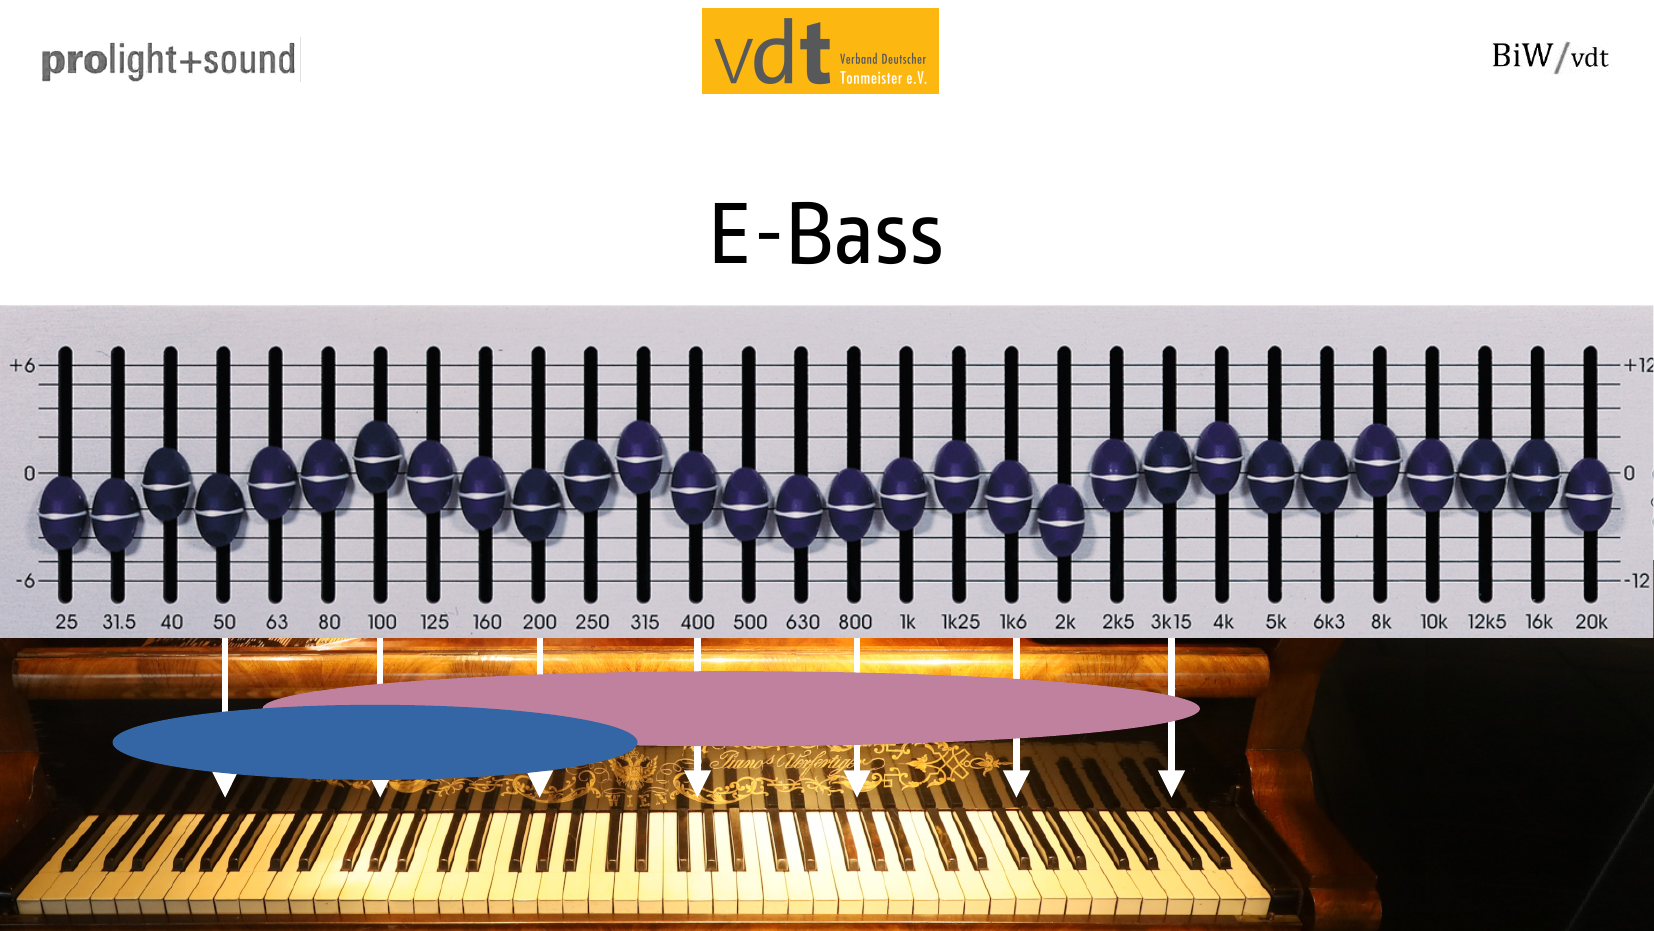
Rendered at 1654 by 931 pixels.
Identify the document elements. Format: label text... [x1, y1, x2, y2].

text_box [112, 671, 1201, 780]
picture [702, 8, 939, 94]
picture [0, 305, 1654, 931]
picture [37, 37, 301, 82]
picture [1490, 39, 1613, 75]
title E-Bass [82, 181, 1571, 289]
